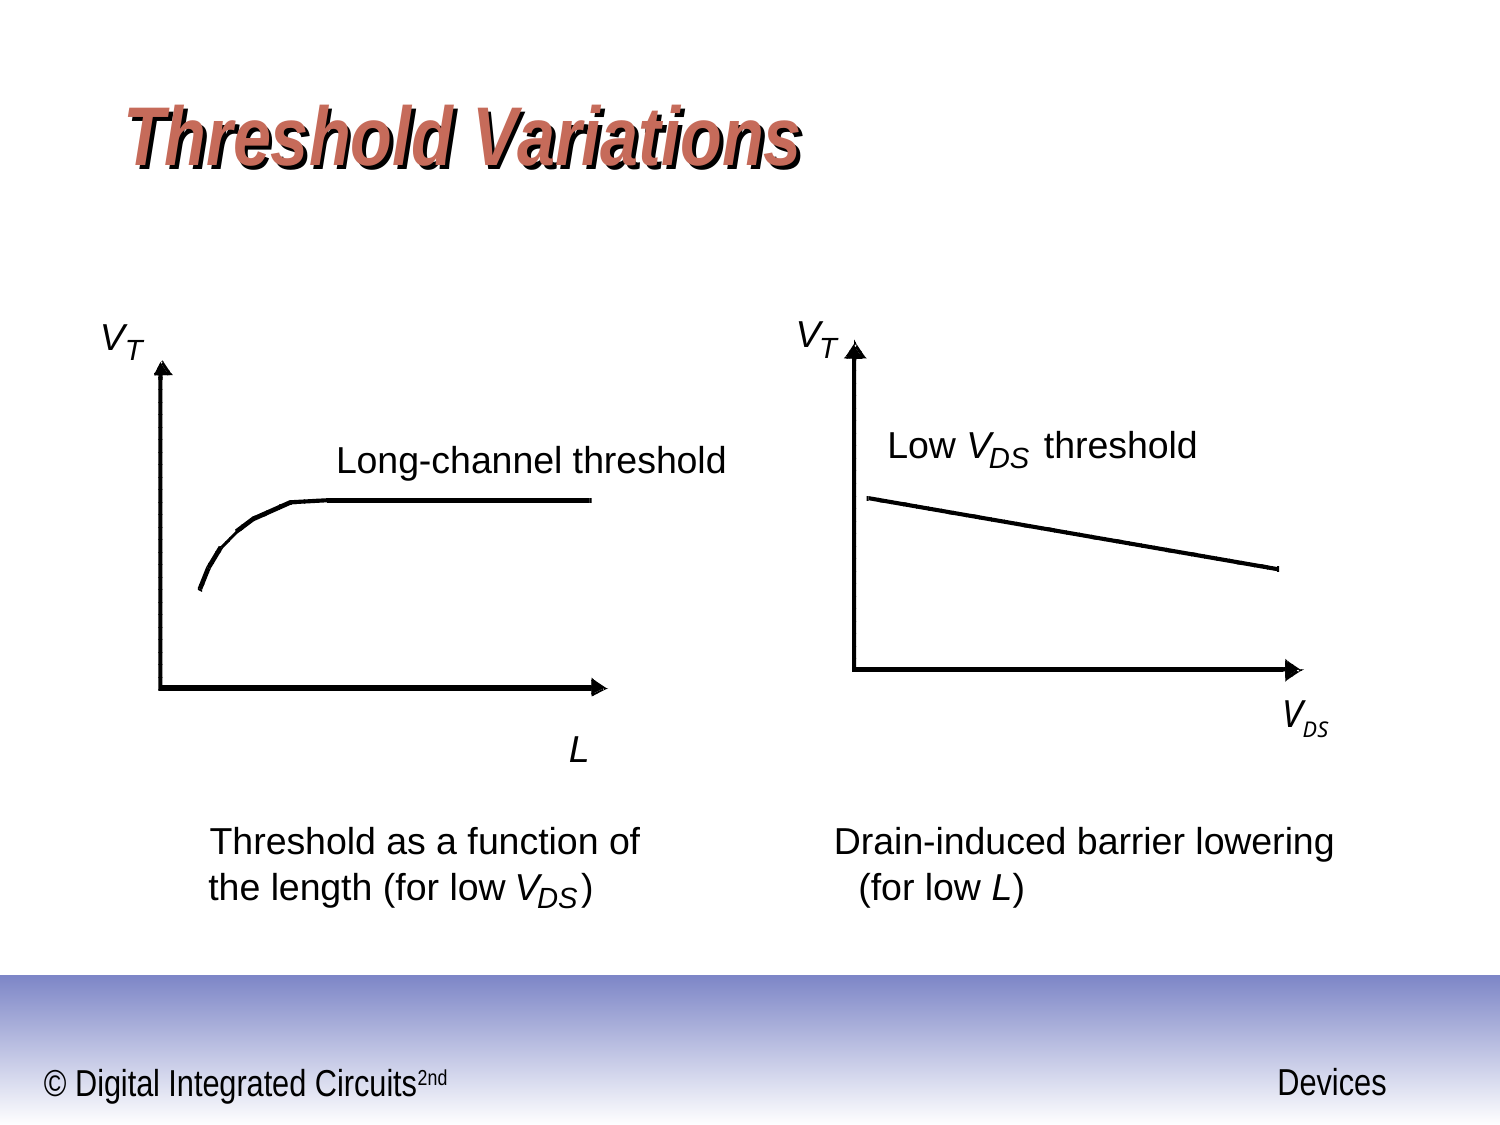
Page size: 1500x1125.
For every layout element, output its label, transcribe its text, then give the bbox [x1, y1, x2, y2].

text_box the length (for low [208, 863, 514, 909]
text_box L [568, 725, 590, 771]
text_box V [966, 421, 992, 467]
text_box DS [992, 450, 1005, 466]
title Threshold Variations [108, 72, 1384, 190]
text_box L [991, 863, 1012, 909]
text_box DS [536, 879, 578, 915]
text_box T [819, 329, 837, 365]
text_box Long-channel threshold [335, 435, 727, 481]
text_box VDS [1267, 682, 1344, 750]
text_box (for low [858, 863, 991, 909]
text_box ) [581, 863, 605, 909]
text_box V [514, 863, 540, 909]
text_box [154, 360, 609, 697]
text_box Threshold as a function of [209, 817, 651, 863]
text_box T [124, 331, 143, 367]
text_box [866, 496, 1280, 572]
text_box V [795, 310, 821, 356]
text_box Low [887, 421, 966, 467]
text_box DS [989, 439, 1030, 475]
text_box Drain-induced barrier lowering [833, 817, 1346, 863]
text_box ) [1012, 863, 1026, 909]
text_box V [99, 312, 125, 358]
text_box [843, 339, 1305, 682]
text_box [197, 498, 592, 592]
text_box threshold [1043, 421, 1198, 467]
